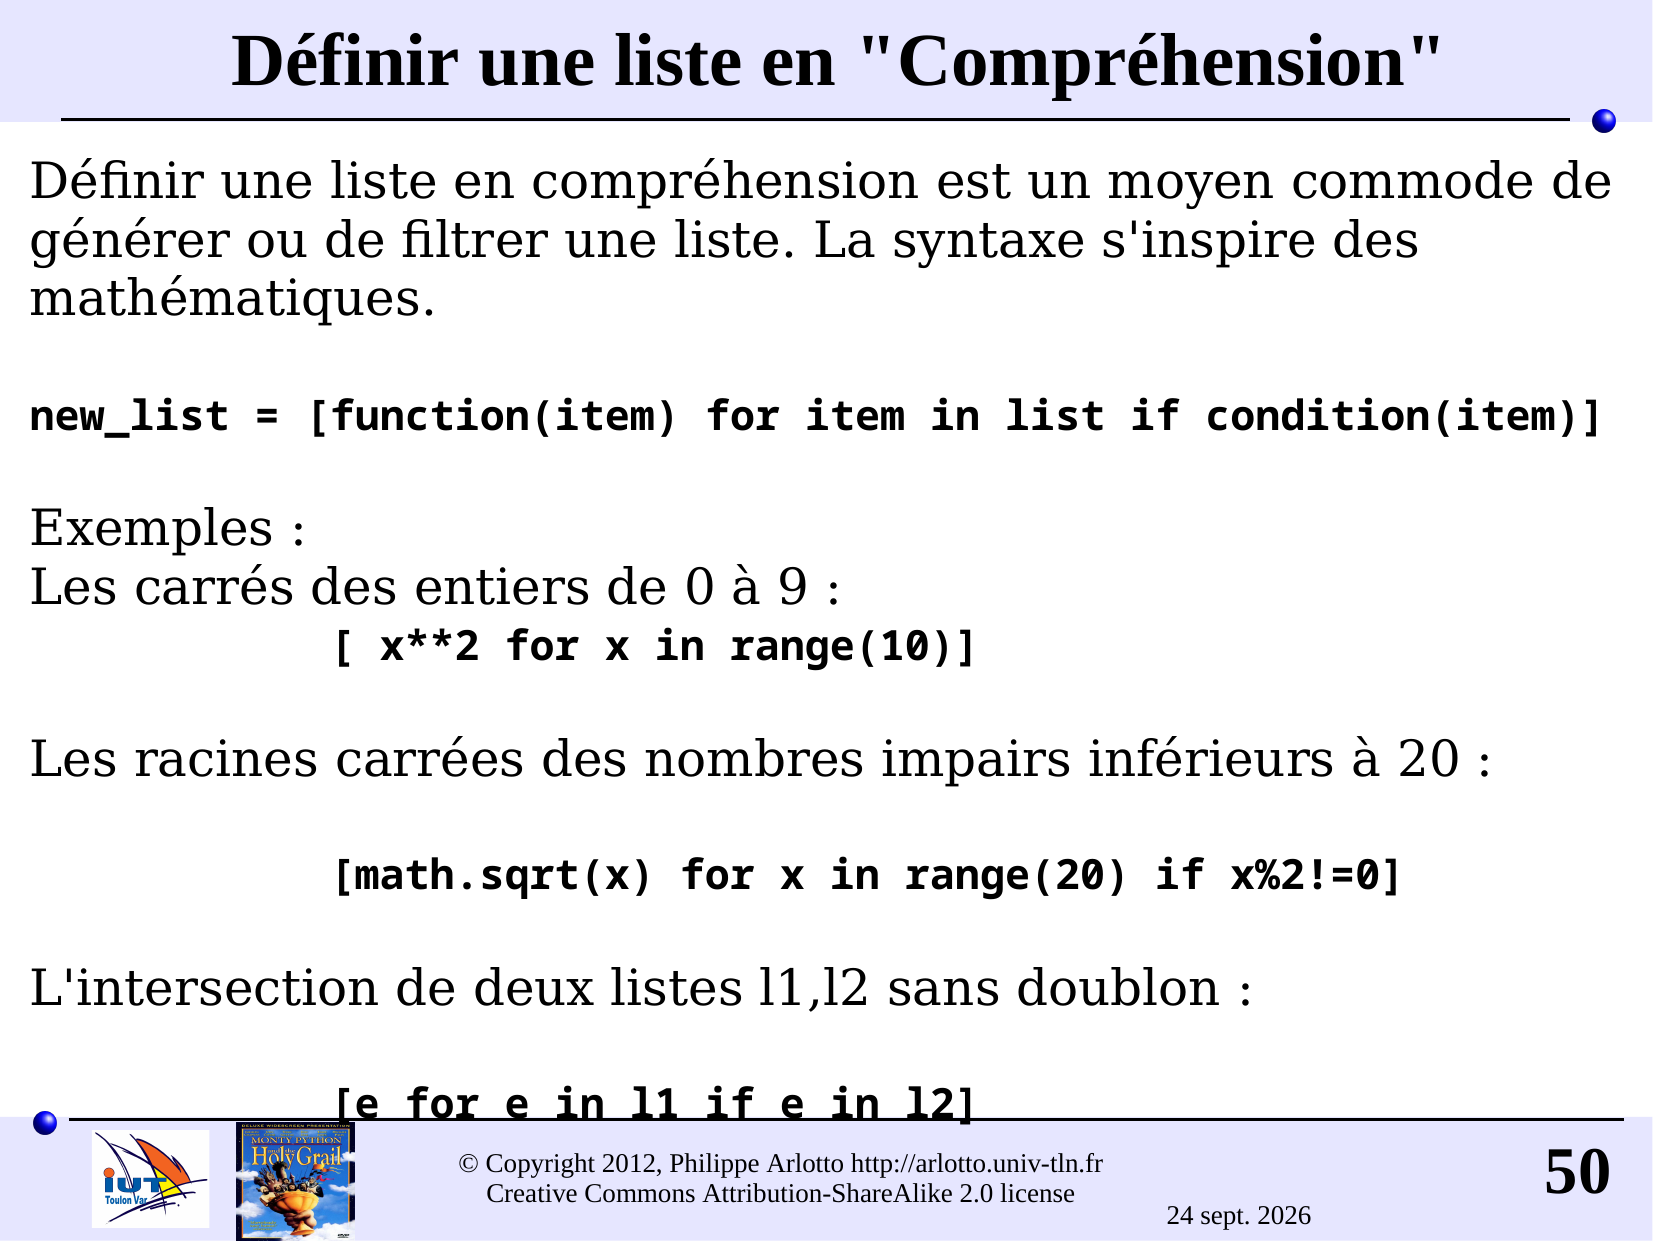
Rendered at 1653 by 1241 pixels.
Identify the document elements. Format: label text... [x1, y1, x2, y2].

title Définir une liste en "Compréhension" [95, 14, 1585, 107]
picture [236, 1122, 355, 1241]
text_box Définir une liste en compréhension est un moyen commode de générer ou de filtrer une liste. La syntaxe s'inspire des mathématiques. new_list = [function(item) for item in list if condition(item)] Exemples : Les carrés des entiers de 0 à 9 : [ x**2 for x in range(10)] Les racines carrées des nombres impairs inférieurs à 20 : [math.sqrt(x) for x in range(20) if x%2!=0] L'intersection de deux listes l1,l2 sans doublon : [e for e in l1 if e in l2] [29, 152, 1625, 1109]
